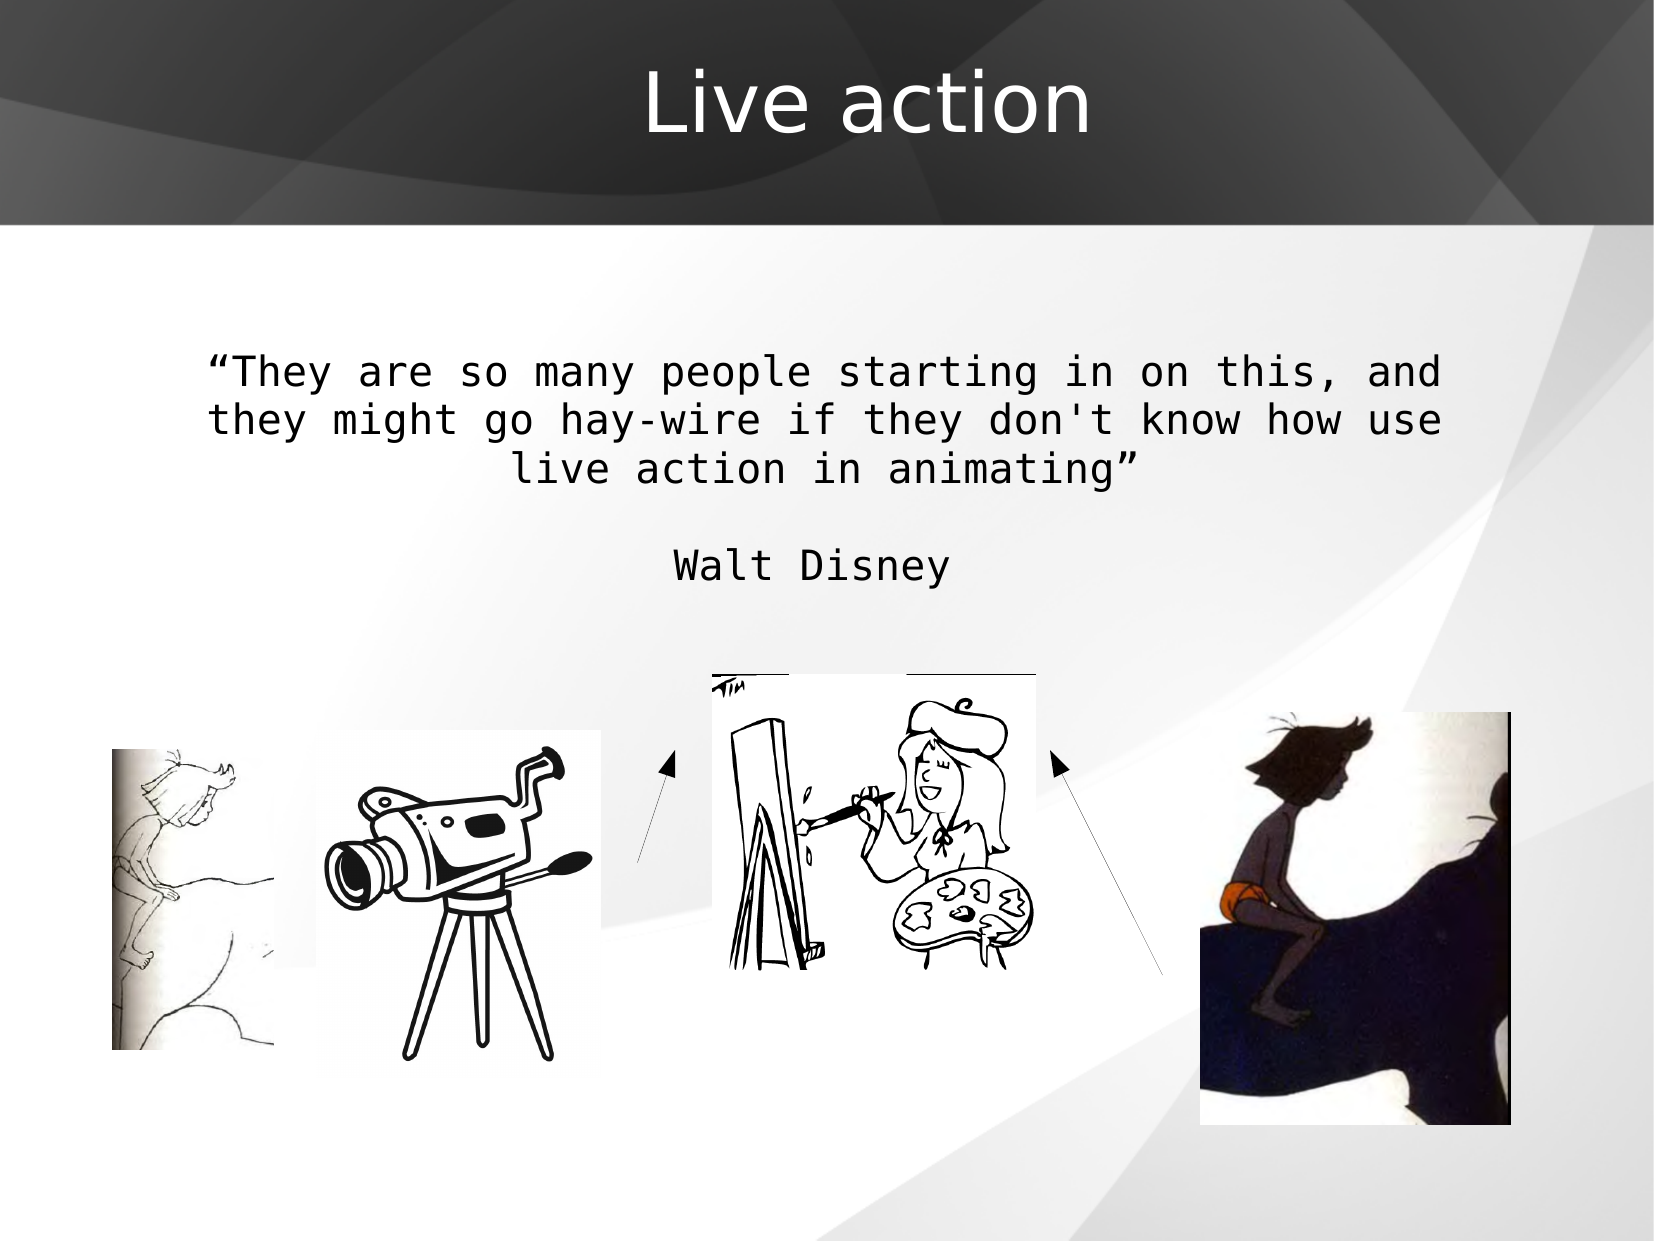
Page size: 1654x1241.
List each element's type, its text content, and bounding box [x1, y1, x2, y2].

picture [0, 0, 1654, 1241]
subtitle “They are so many people starting in on this, and they might go hay-wire if they don't know how use live action in animating” Walt Disney [150, 300, 1501, 638]
title Live action [124, 0, 1613, 208]
